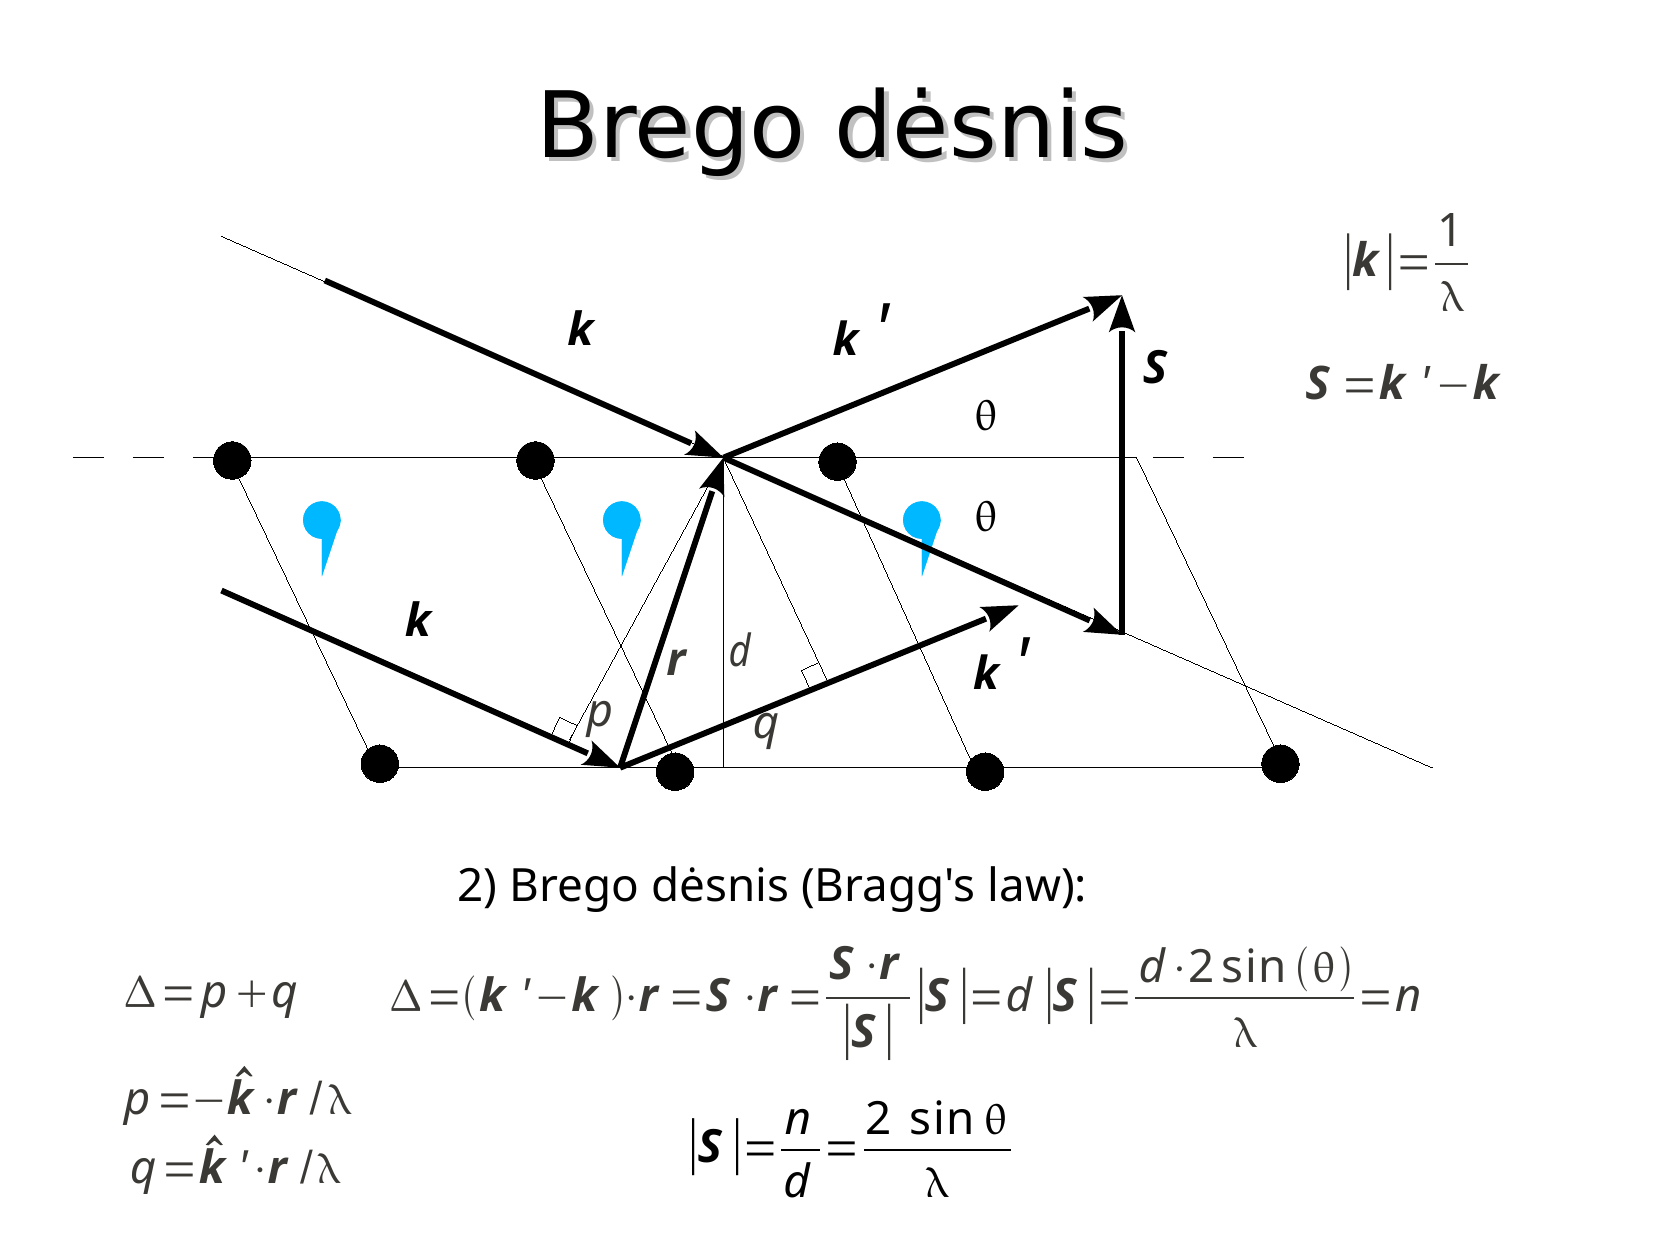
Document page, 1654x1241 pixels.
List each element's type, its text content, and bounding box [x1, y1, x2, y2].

chart [723, 623, 758, 680]
chart [399, 590, 443, 652]
text_box [657, 752, 694, 767]
title Brego dėsnis [88, 29, 1577, 222]
chart [826, 285, 893, 376]
text_box [921, 550, 930, 577]
chart [660, 630, 695, 692]
chart [1137, 337, 1182, 399]
text_box [903, 501, 941, 547]
text_box [517, 441, 554, 457]
text_box [516, 458, 555, 480]
text_box [361, 744, 399, 783]
text_box [656, 768, 694, 791]
chart [114, 1062, 359, 1199]
chart [561, 299, 606, 362]
chart [118, 964, 303, 1022]
text_box [818, 442, 857, 481]
chart [1299, 354, 1511, 416]
text_box [303, 501, 341, 577]
chart [383, 934, 1430, 1063]
chart [967, 487, 1004, 545]
text_box 2) Brego dėsnis (Bragg's law): [442, 845, 1152, 916]
text_box [1261, 744, 1300, 783]
text_box [966, 752, 1004, 791]
chart [746, 694, 784, 753]
chart [1333, 202, 1477, 325]
text_box [603, 501, 641, 577]
chart [679, 1089, 1019, 1211]
text_box [213, 441, 252, 480]
chart [967, 620, 1034, 711]
chart [577, 682, 621, 740]
chart [967, 385, 1004, 443]
